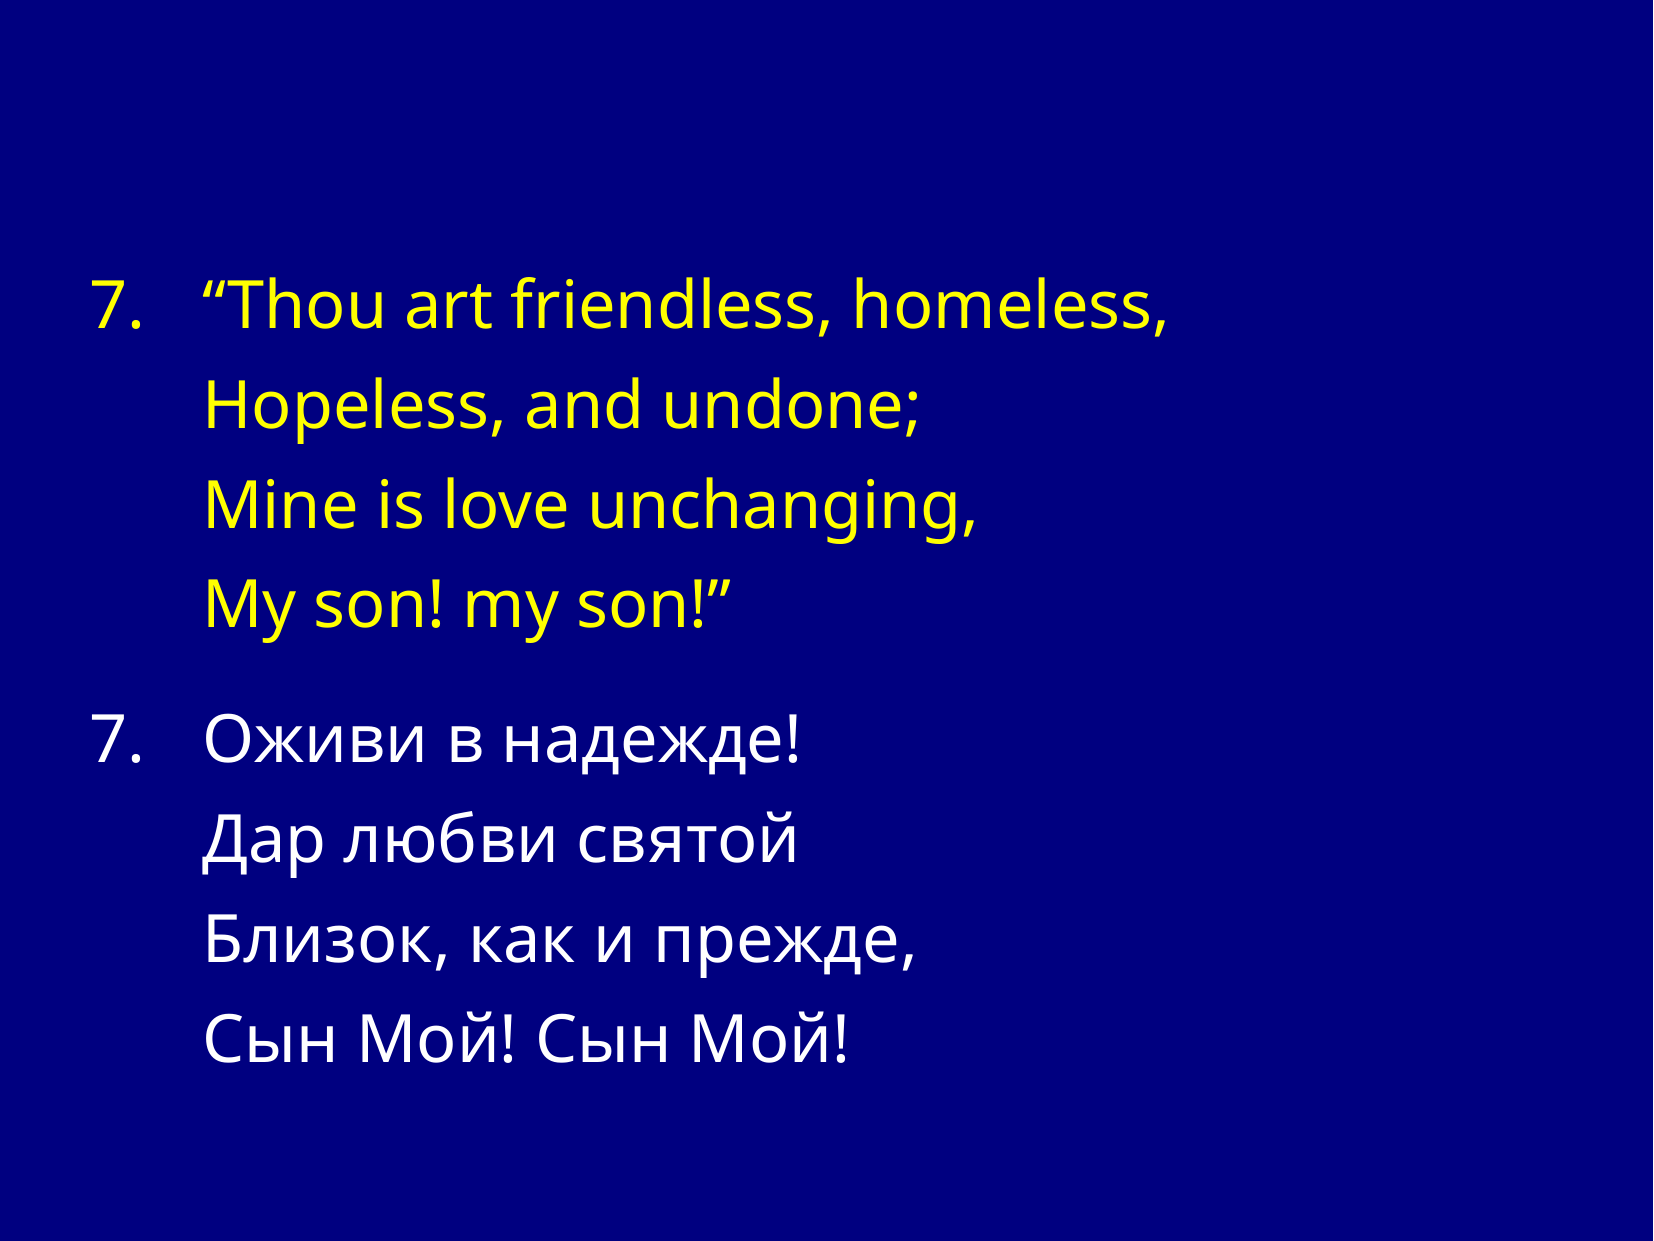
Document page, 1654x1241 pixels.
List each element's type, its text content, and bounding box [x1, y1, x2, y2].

text_box 7. Оживи в надежде! Дар любви святой Близок, как и прежде, Сын Мой! Сын Мой! [75, 675, 1576, 1163]
text_box 7. “Thou art friendless, homeless, Hopeless, and undone; Mine is love unchanging, My son! my son!” [75, 150, 1576, 638]
